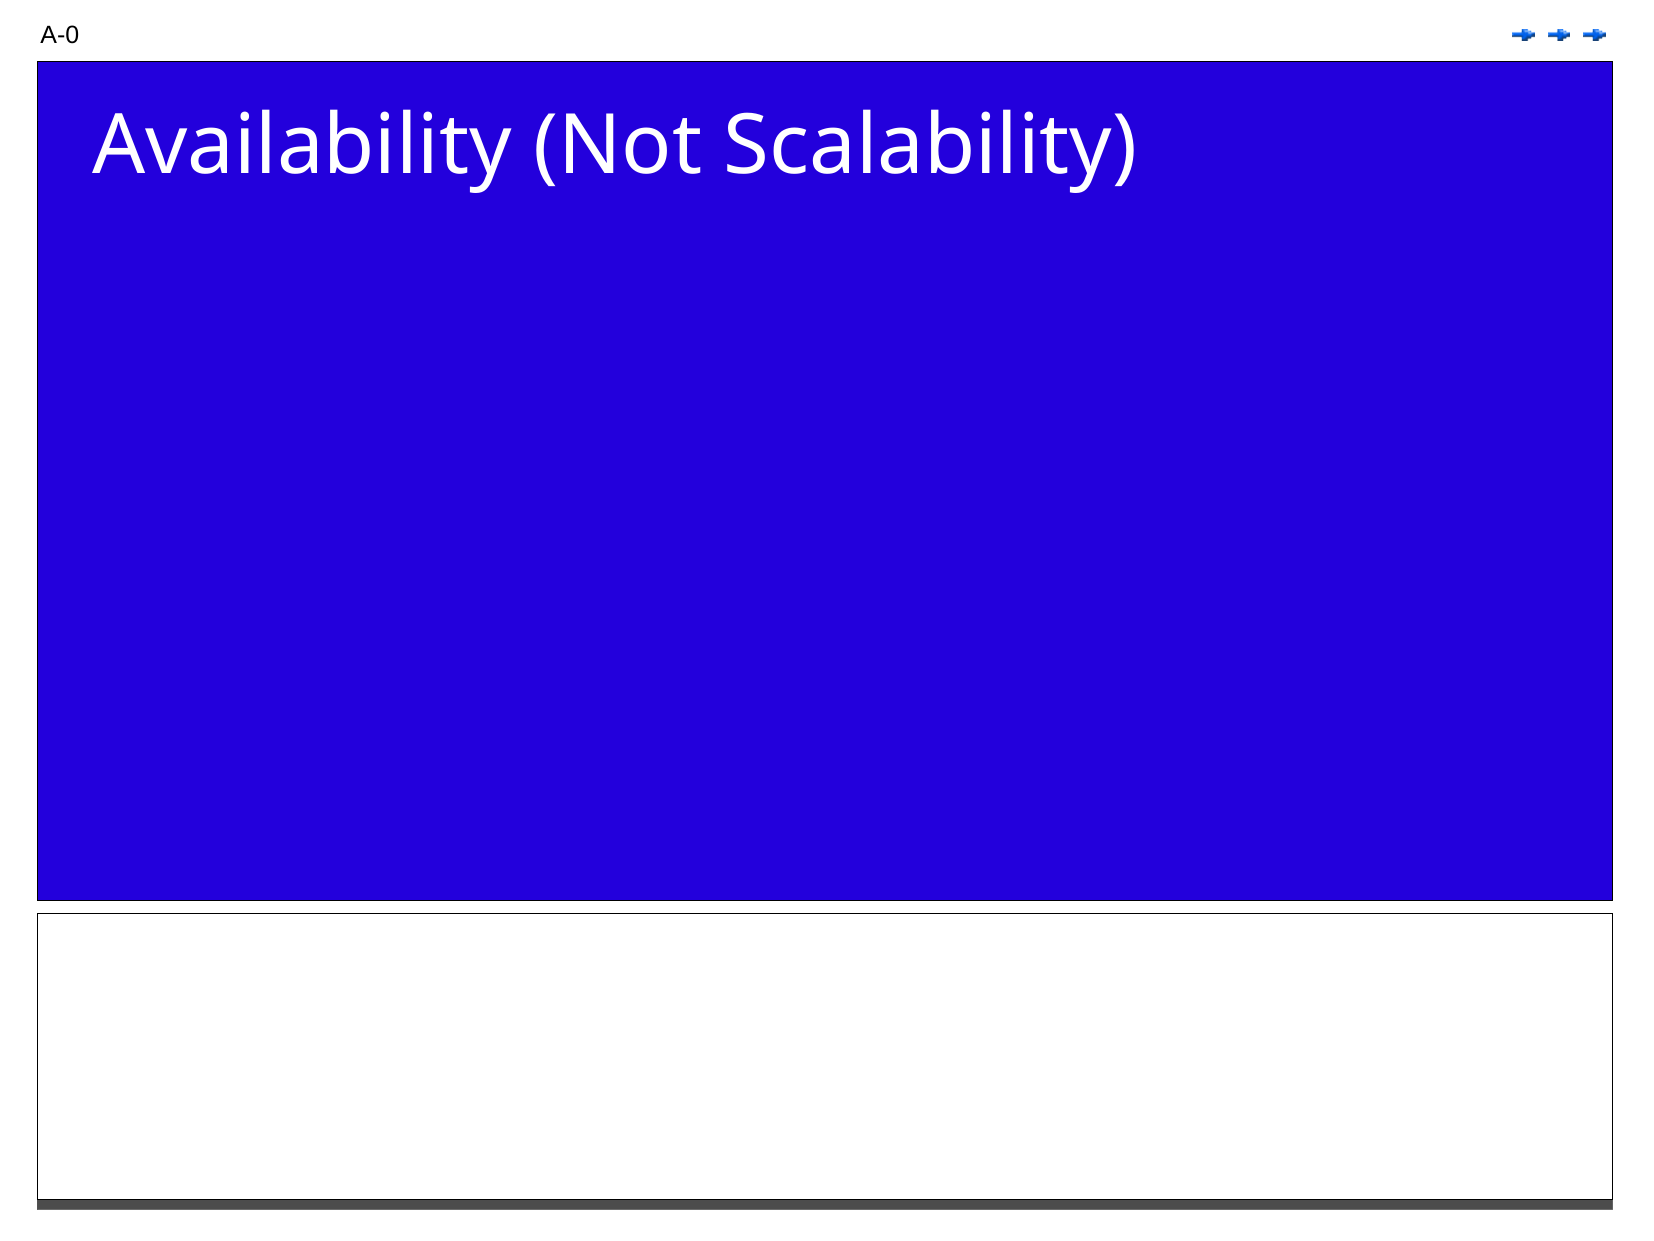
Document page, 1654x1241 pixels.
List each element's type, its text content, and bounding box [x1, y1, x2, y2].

picture [1583, 29, 1606, 41]
picture [1548, 29, 1570, 41]
text_box Availability (Not Scalability) [77, 77, 1140, 193]
text_box [37, 913, 1613, 1200]
text_box A-0 [25, 13, 95, 56]
picture [1512, 29, 1535, 41]
text_box [37, 61, 1613, 901]
